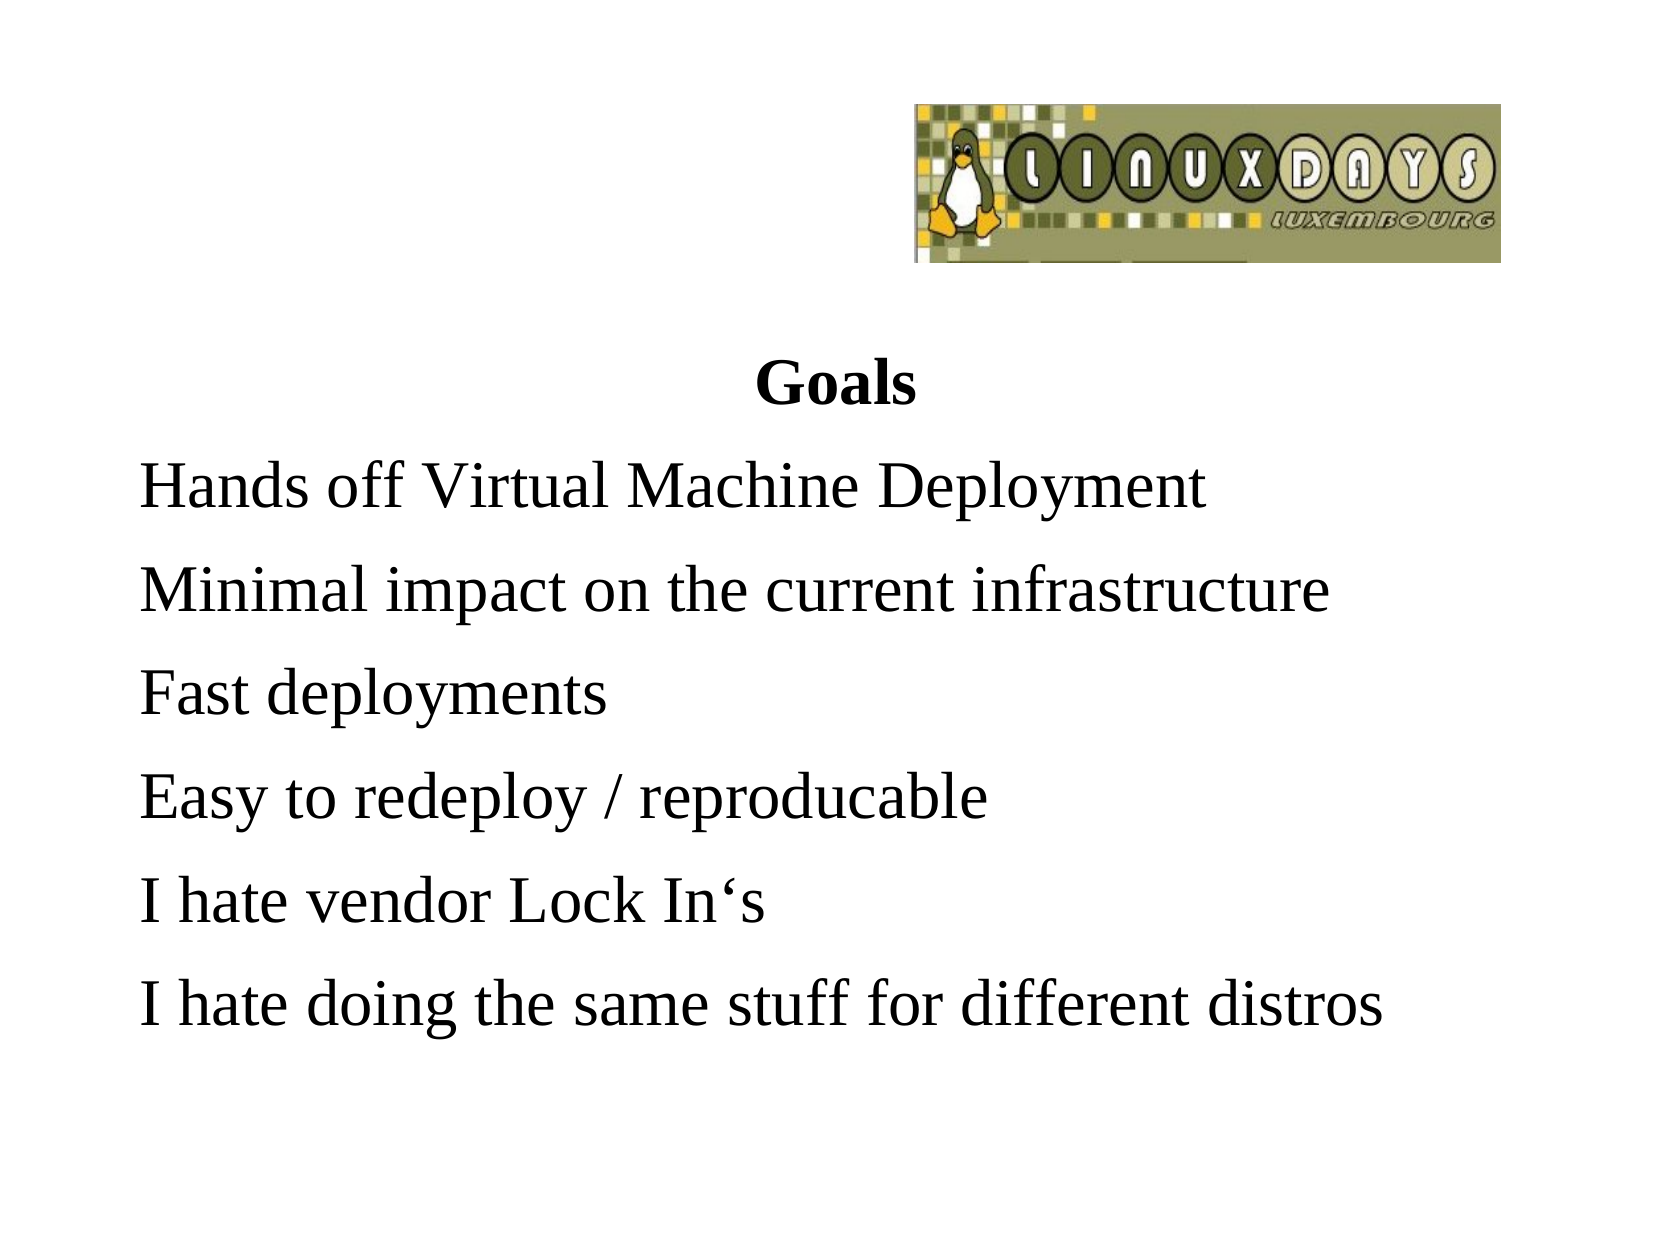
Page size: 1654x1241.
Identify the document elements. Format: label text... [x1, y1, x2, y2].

list Goals Hands off Virtual Machine Deployment Minimal impact on the current infrastructure Fast deployments Easy to redeploy / reproducable I hate vendor Lock In‘s I hate doing the same stuff for different distros [121, 344, 1534, 1241]
picture [914, 104, 1501, 263]
